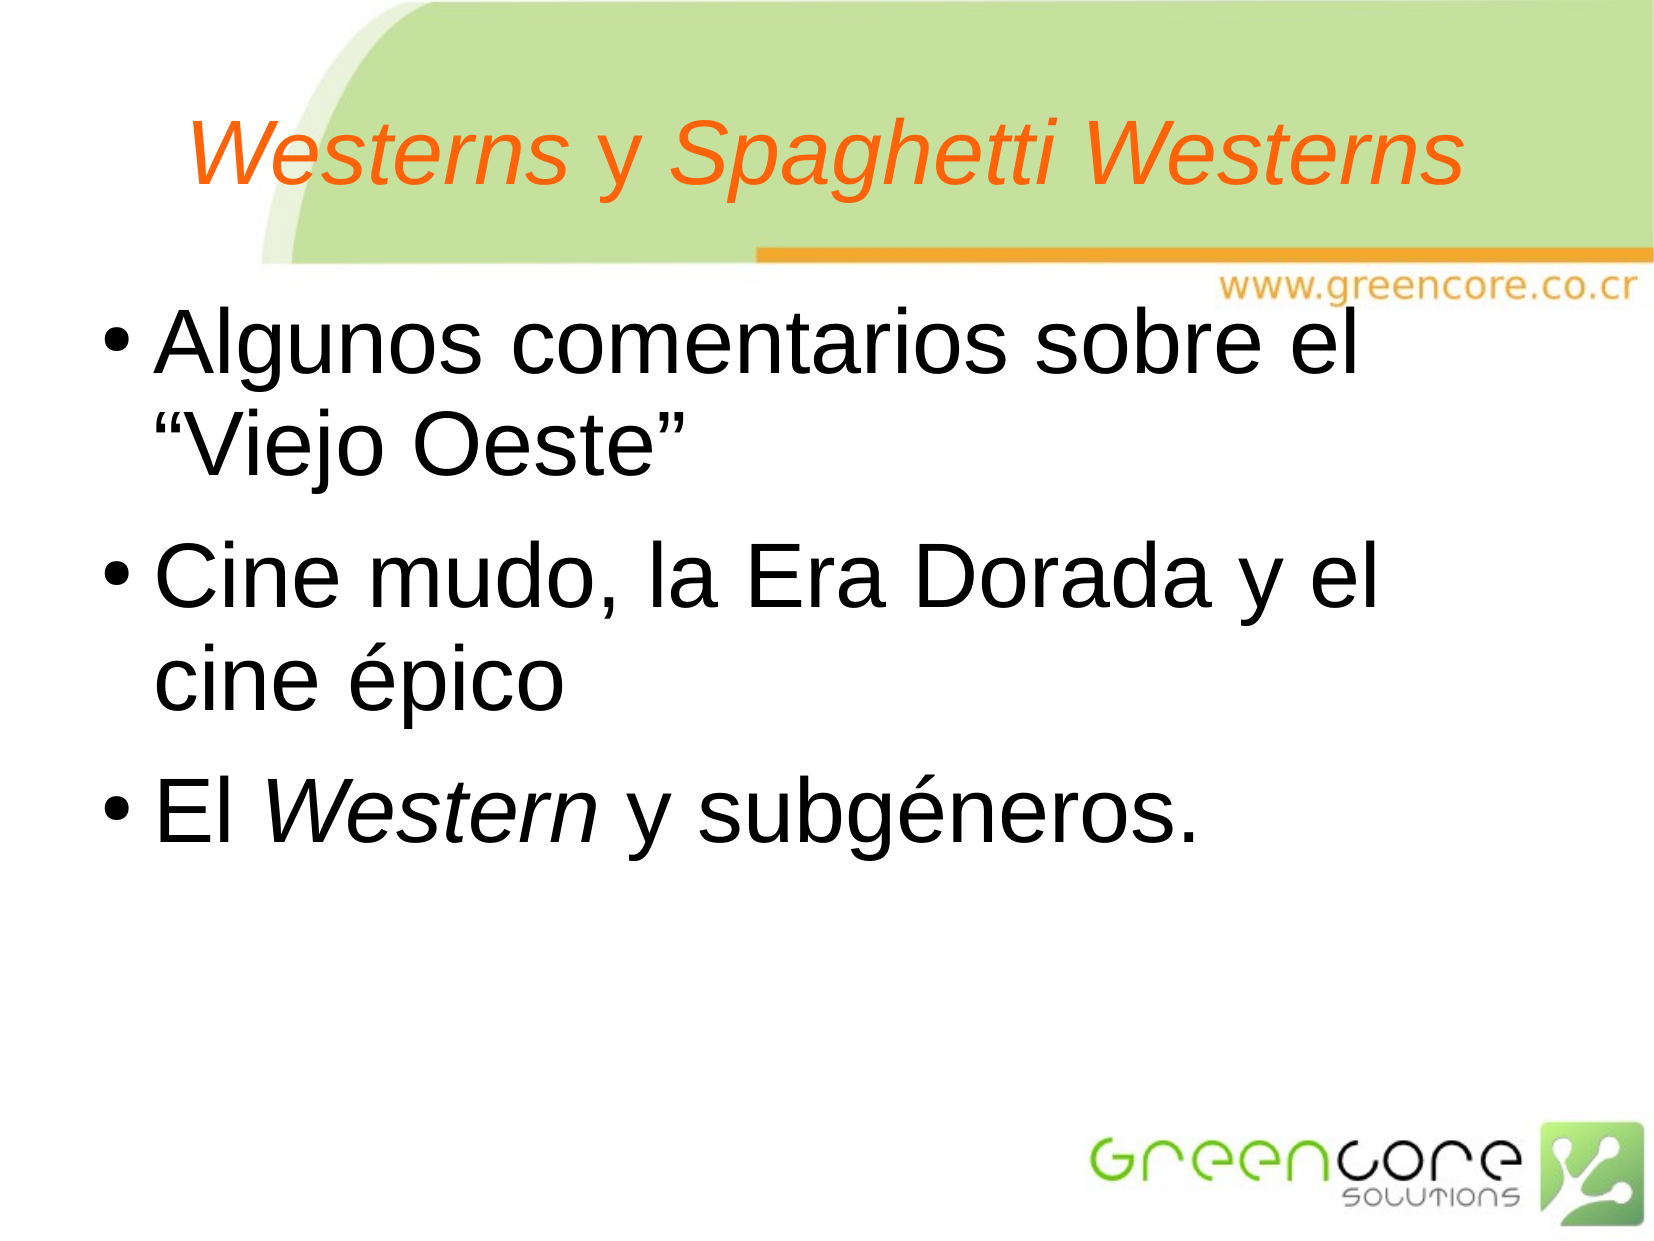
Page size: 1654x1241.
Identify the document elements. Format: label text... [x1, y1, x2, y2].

picture [0, 0, 1654, 1241]
title Westerns y Spaghetti Westerns [82, 49, 1571, 257]
list Algunos comentarios sobre el “Viejo Oeste” Cine mudo, la Era Dorada y el cine épico El Western y subgéneros. [82, 290, 1571, 1109]
